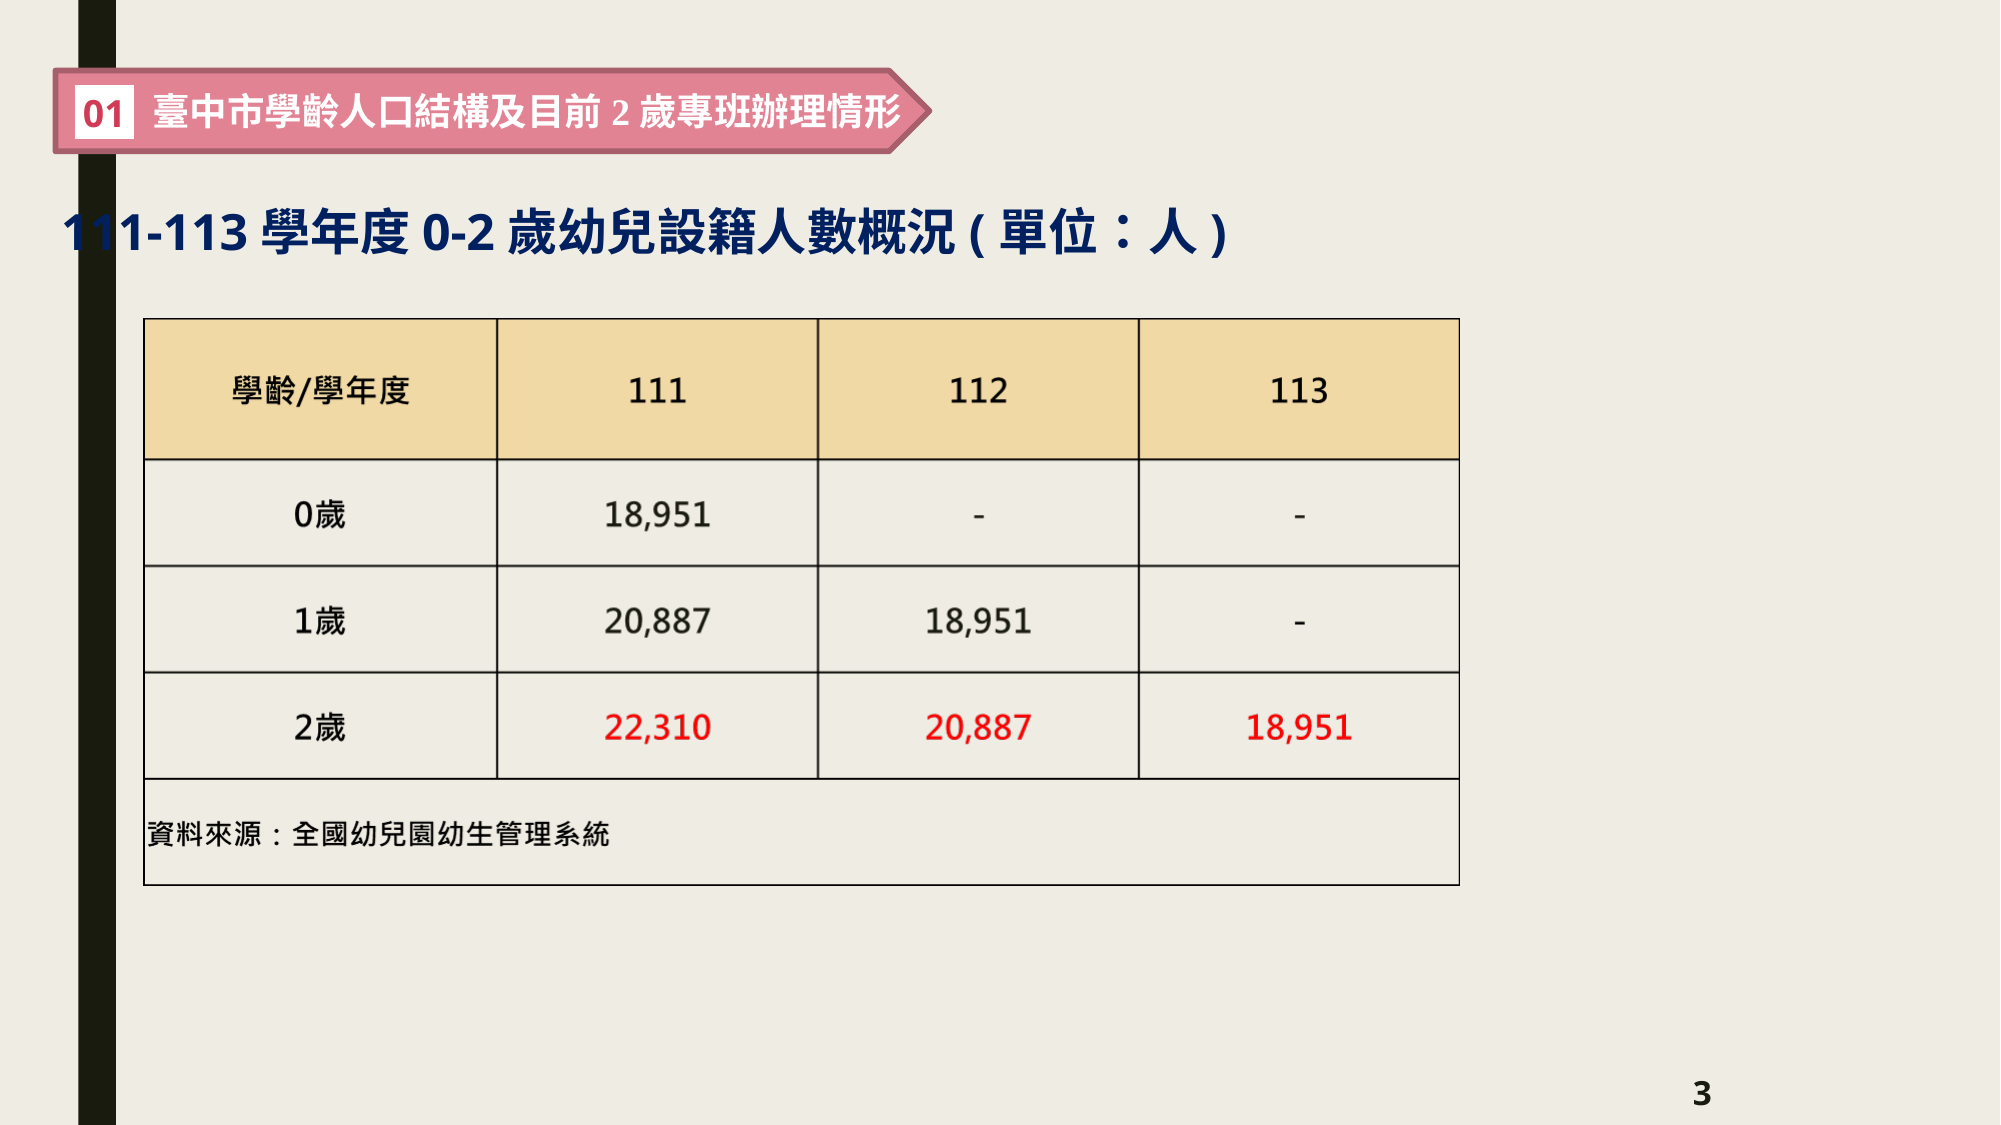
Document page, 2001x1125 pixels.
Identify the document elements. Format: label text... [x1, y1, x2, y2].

text_box 臺中市學齡人口結構及目前2歲專班辦理情形 [137, 81, 946, 141]
text_box 111-113學年度0-2歲幼兒設籍人數概況(單位：人) [46, 193, 1402, 268]
text_box 01 [68, 83, 141, 143]
text_box [55, 70, 900, 152]
picture [143, 319, 1460, 887]
text_box 3 [1677, 1058, 1940, 1125]
